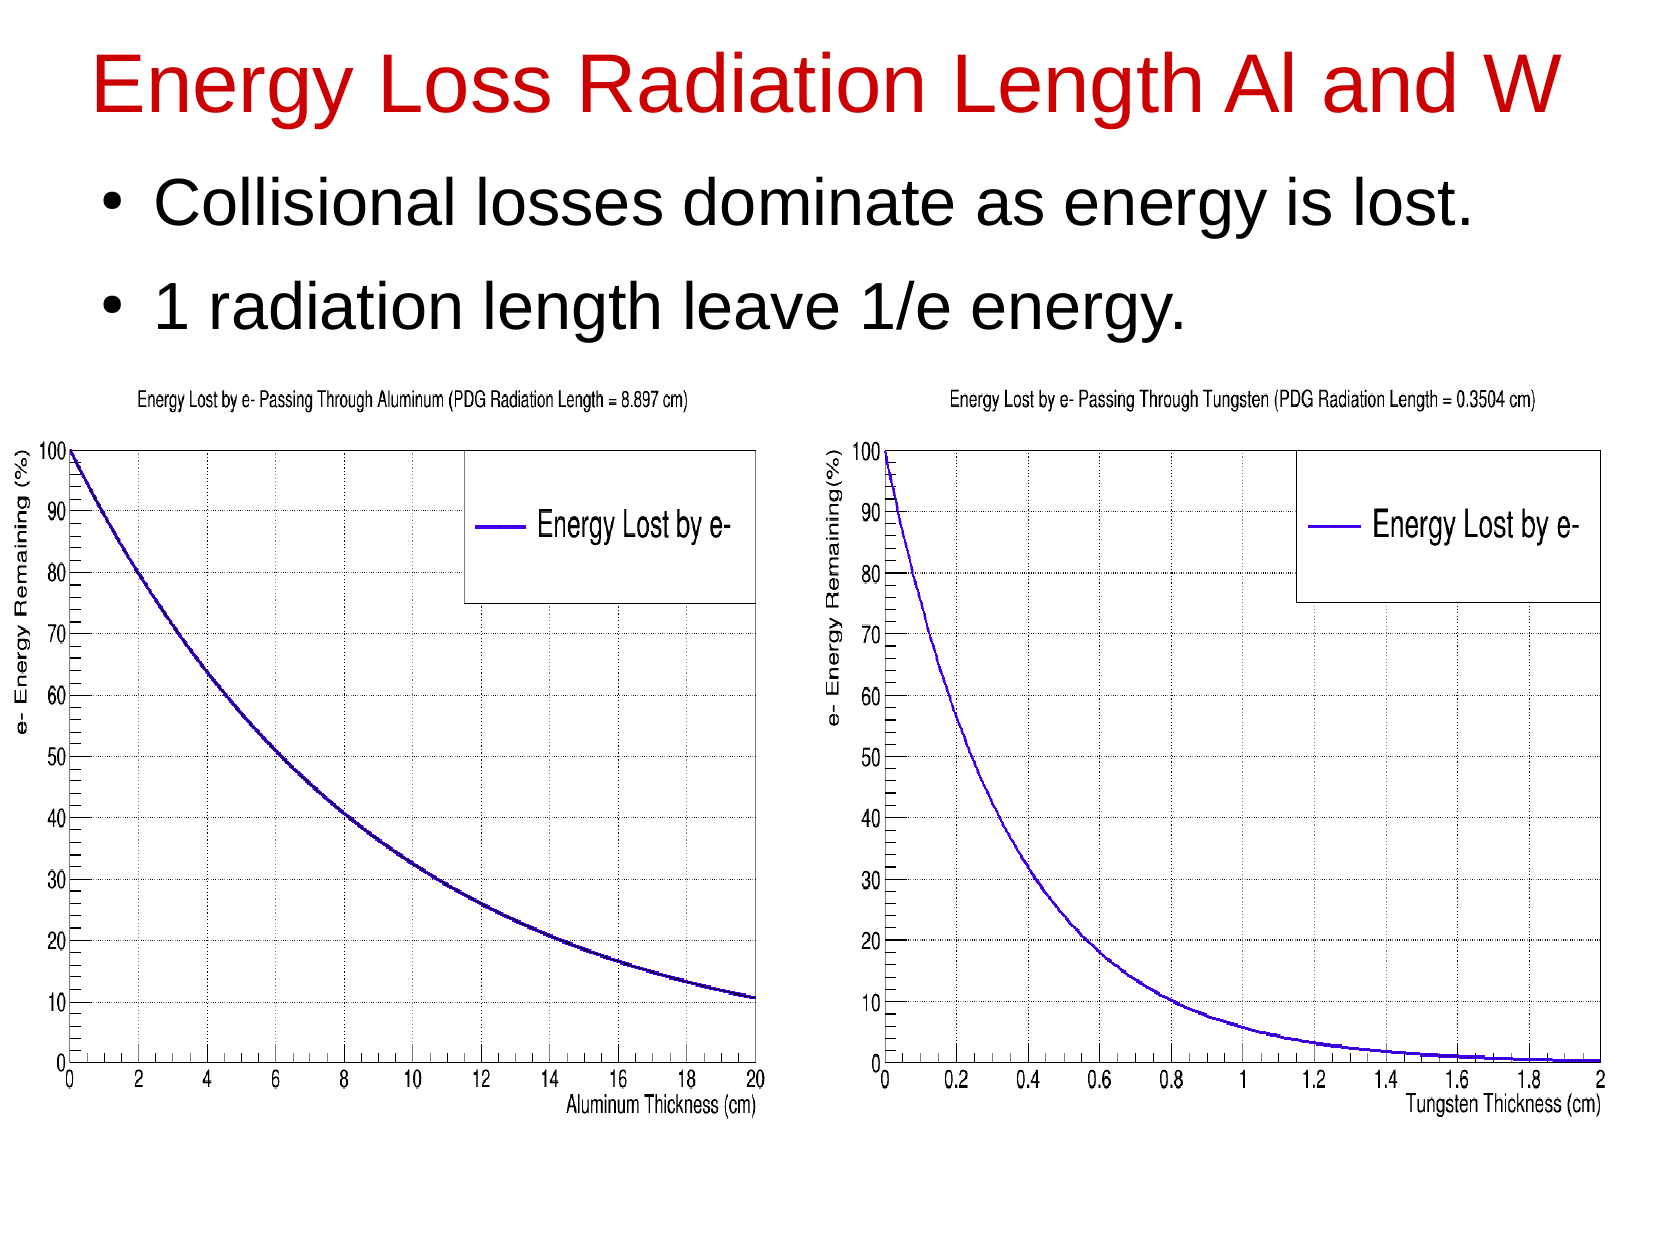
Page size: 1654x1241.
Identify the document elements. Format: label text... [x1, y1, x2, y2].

text_box [60, 90, 1591, 226]
list Collisional losses dominate as energy is lost. 1 radiation length leave 1/e energy. [82, 226, 1571, 374]
title Energy Loss Radiation Length Al and W [82, 2, 1571, 90]
picture [0, 374, 1654, 1141]
